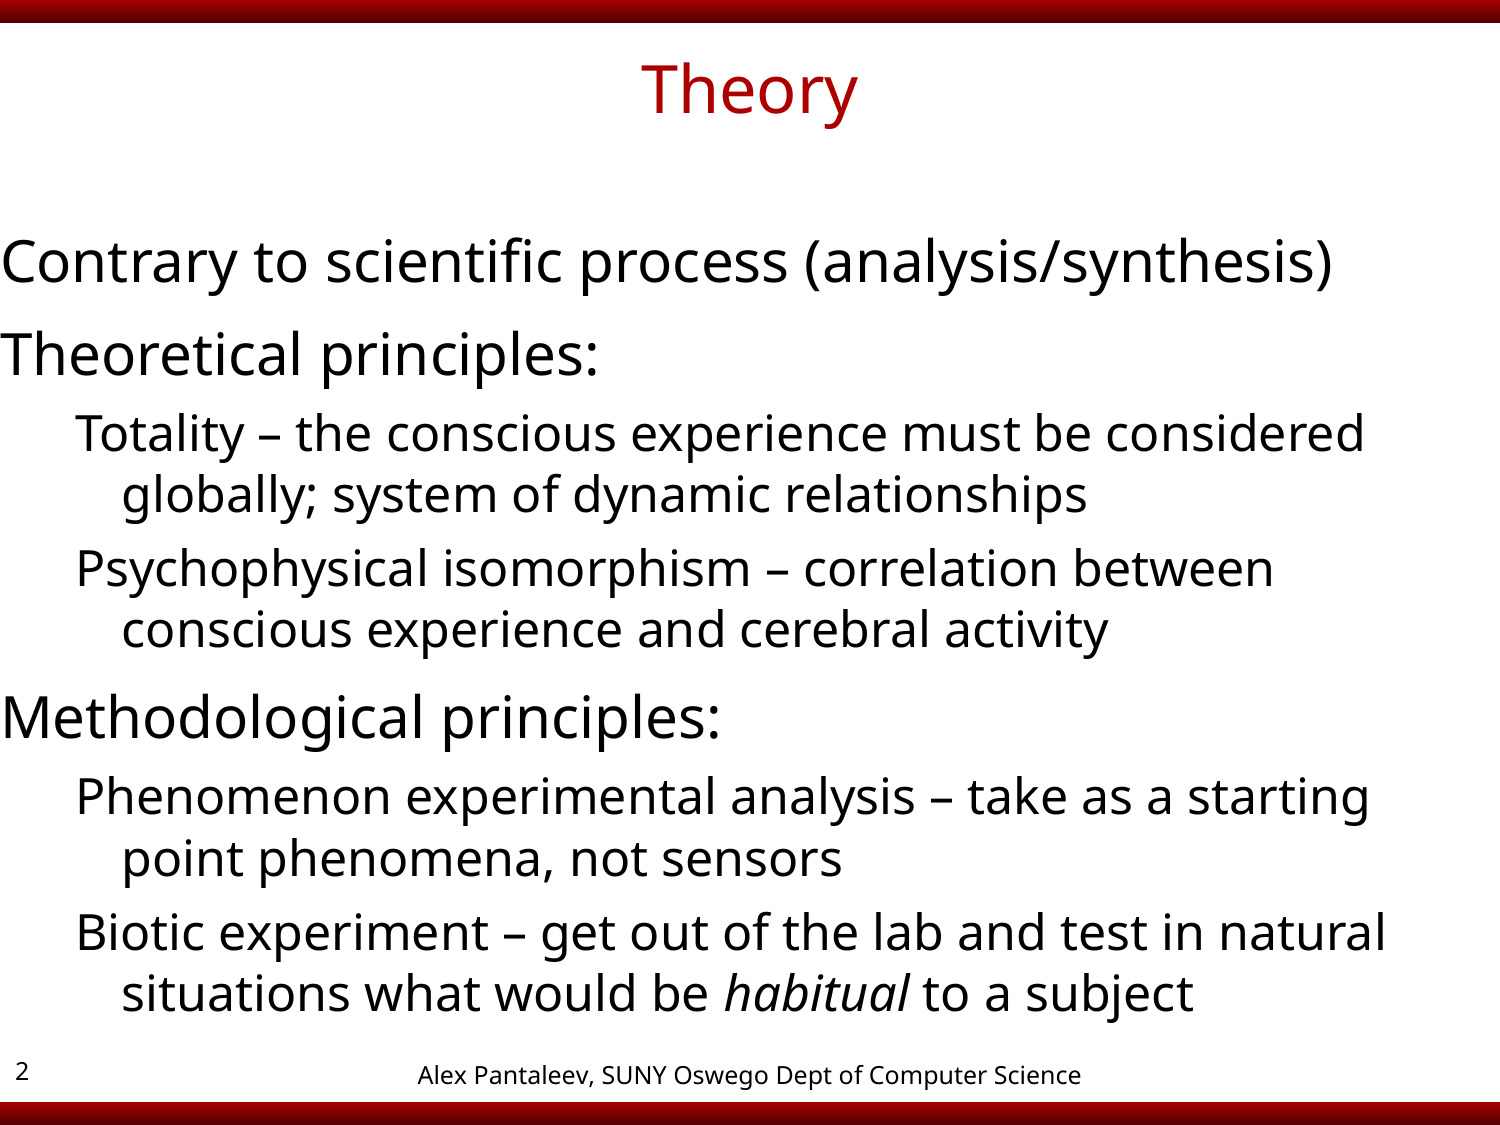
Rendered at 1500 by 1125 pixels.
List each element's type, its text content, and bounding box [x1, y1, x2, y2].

list Contrary to scientific process (analysis/synthesis) Theoretical principles: Totality – the conscious experience must be considered globally; system of dynamic relationships Psychophysical isomorphism – correlation between conscious experience and cerebral activity Methodological principles: Phenomenon experimental analysis – take as a starting point phenomena, not sensors Biotic experiment – get out of the lab and test in natural situations what would be habitual to a subject [0, 224, 1476, 1063]
title Theory [0, 24, 1500, 150]
